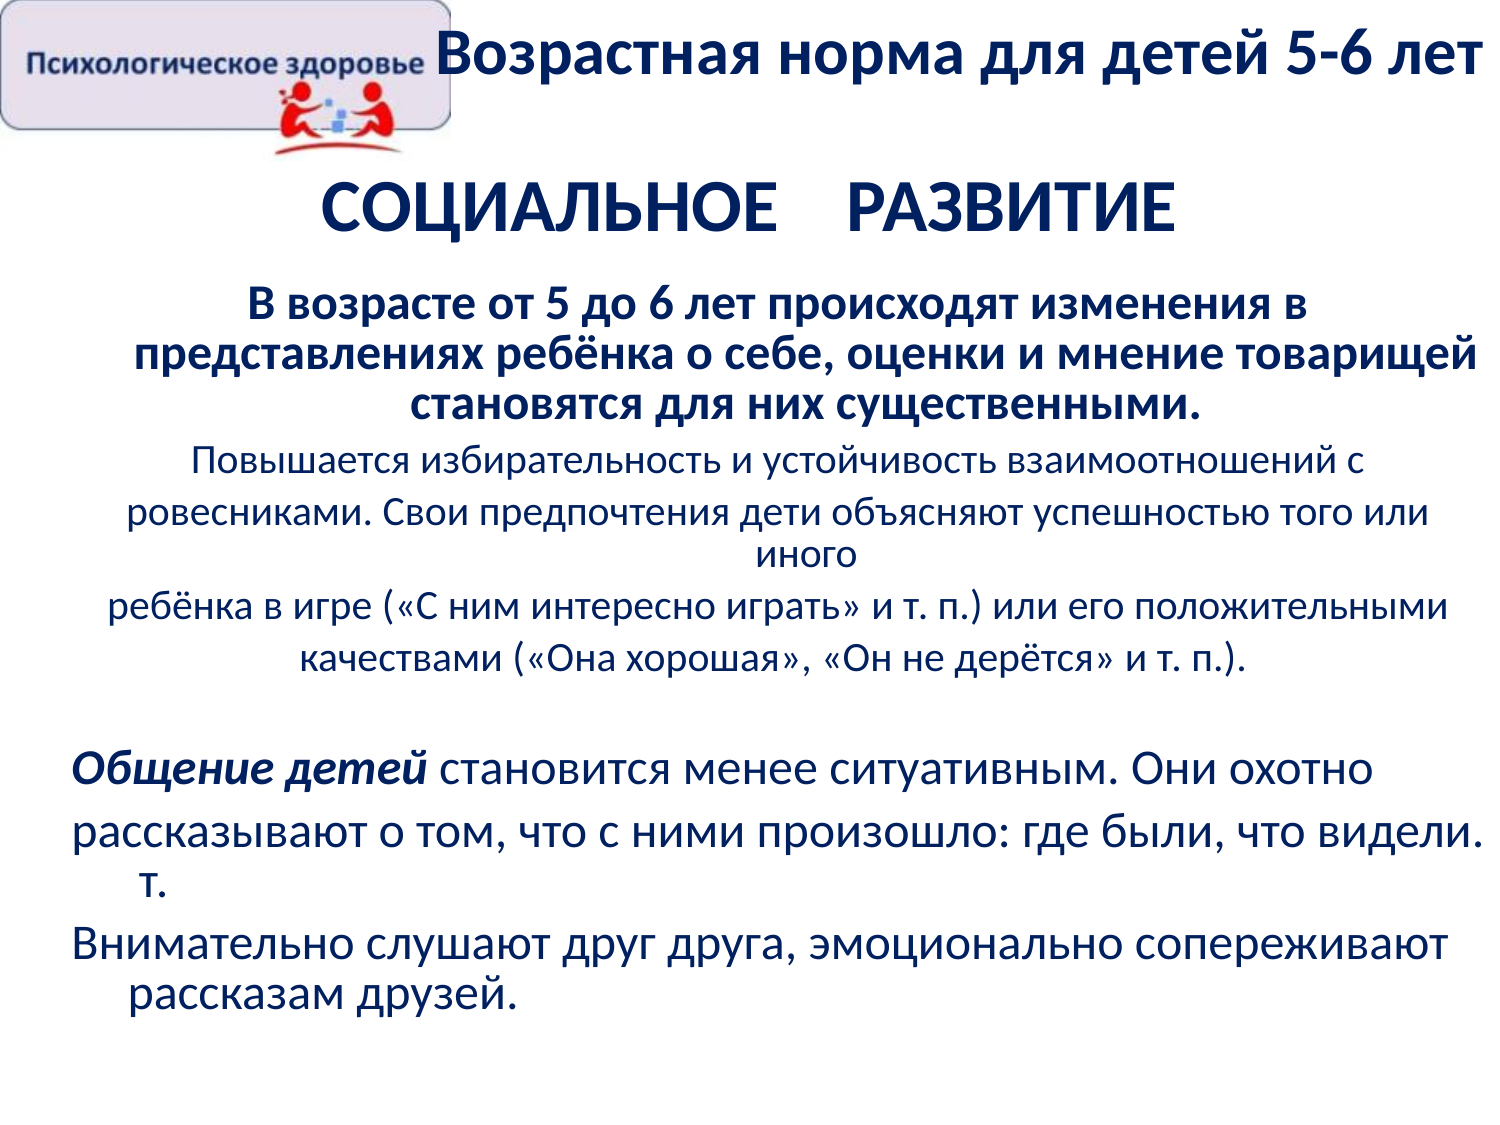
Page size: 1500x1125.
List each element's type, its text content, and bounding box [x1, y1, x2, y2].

list В возрасте от 5 до 6 лет происходят изменения в представлениях ребёнка о себе, оценки и мнение товарищей становятся для них существенными. Повышается избирательность и устойчивость взаимоотношений с ровесниками. Свои предпочтения дети объясняют успешностью того или иного ребёнка в игре («С ним интересно играть» и т. п.) или его положительными качествами («Она хорошая», «Он не дерётся» и т. п.). Общение детей становится менее ситуативным. Они охотно рассказывают о том, что с ними произошло: где были, что видели. т. Внимательно слушают друг друга, эмоционально сопереживают рассказам друзей. [0, 274, 1500, 1125]
text_box СОЦИАЛЬНОЕ РАЗВИТИЕ [0, 149, 1500, 254]
text_box Возрастная норма для детей 5-6 лет [419, 0, 1500, 95]
picture [0, 0, 451, 162]
